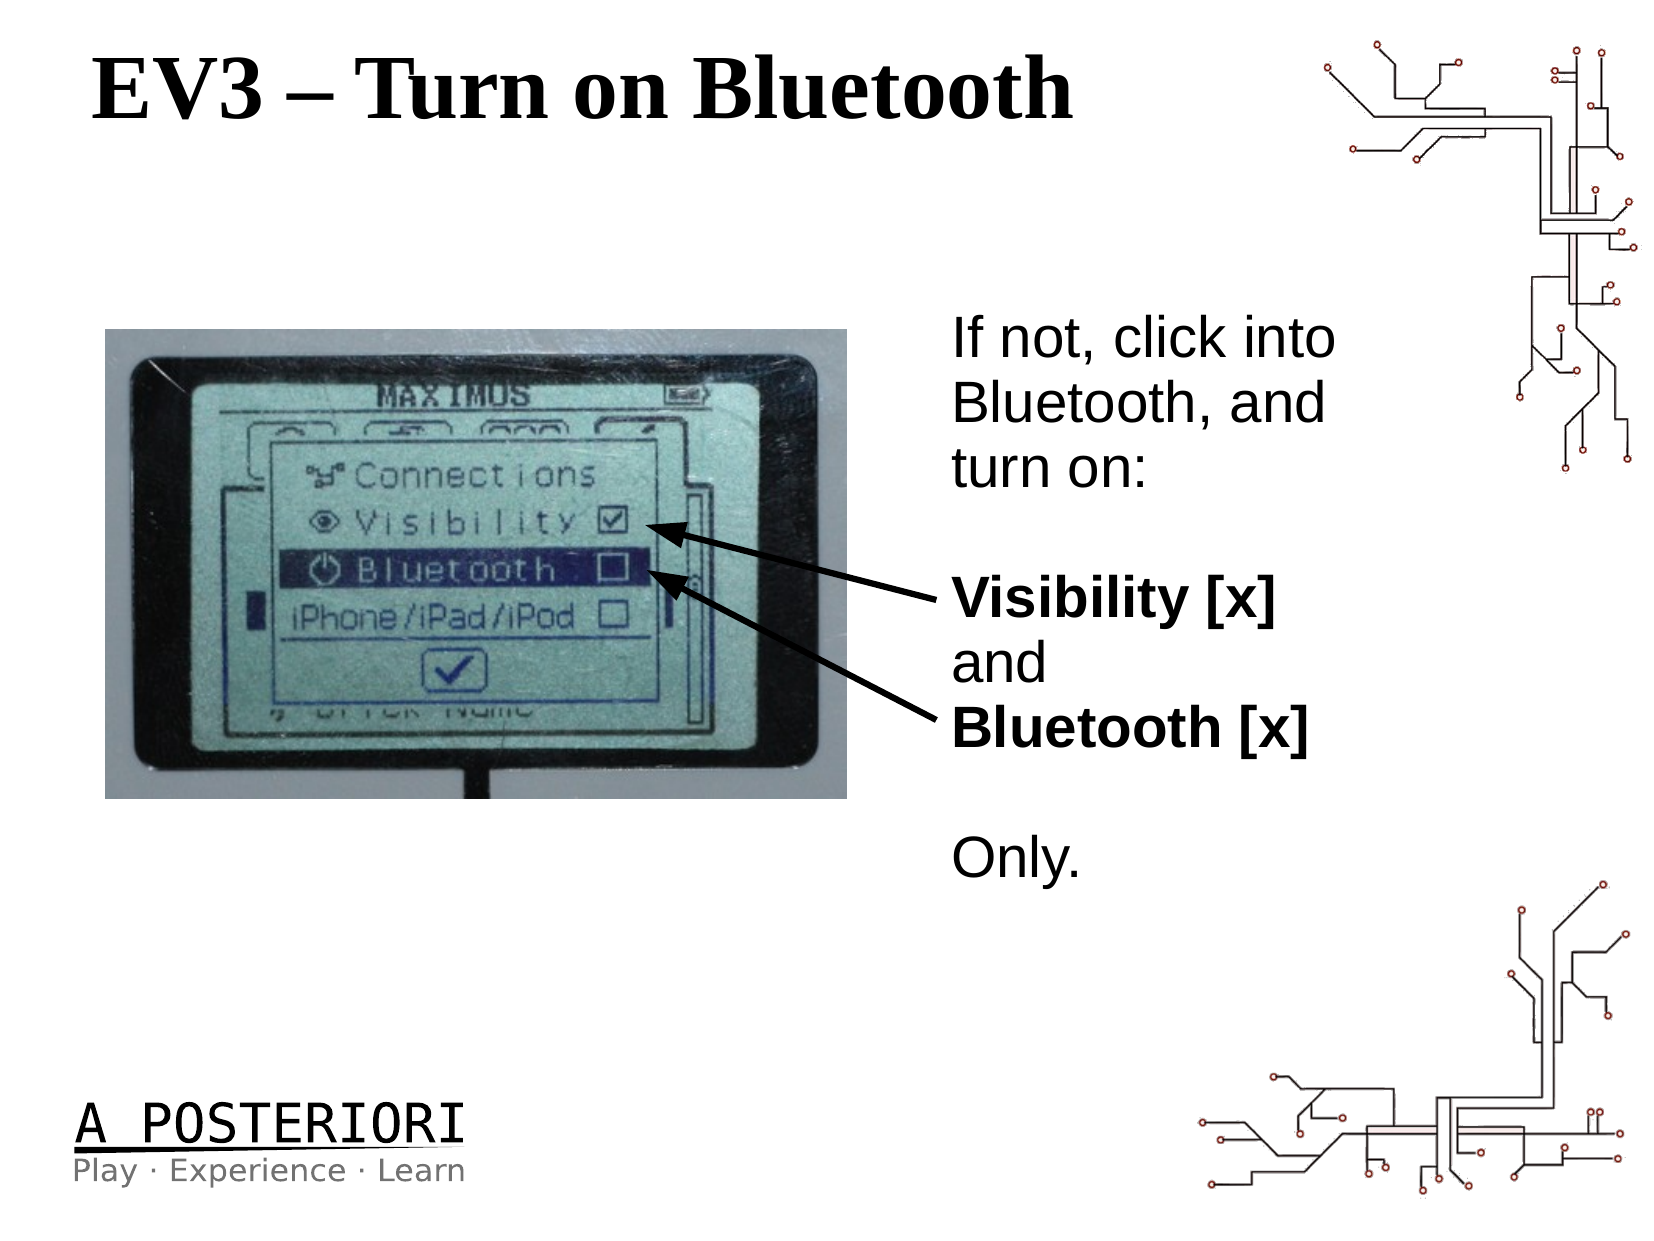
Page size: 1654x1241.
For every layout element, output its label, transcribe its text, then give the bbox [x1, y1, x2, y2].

text_box If not, click into Bluetooth, and turn on: Visibility [x] and Bluetooth [x] Only. [936, 296, 1432, 960]
picture [73, 1101, 466, 1189]
picture [105, 329, 847, 799]
picture [1305, 35, 1643, 496]
title EV3 – Turn on Bluetooth [11, 10, 1156, 166]
picture [1175, 862, 1636, 1201]
